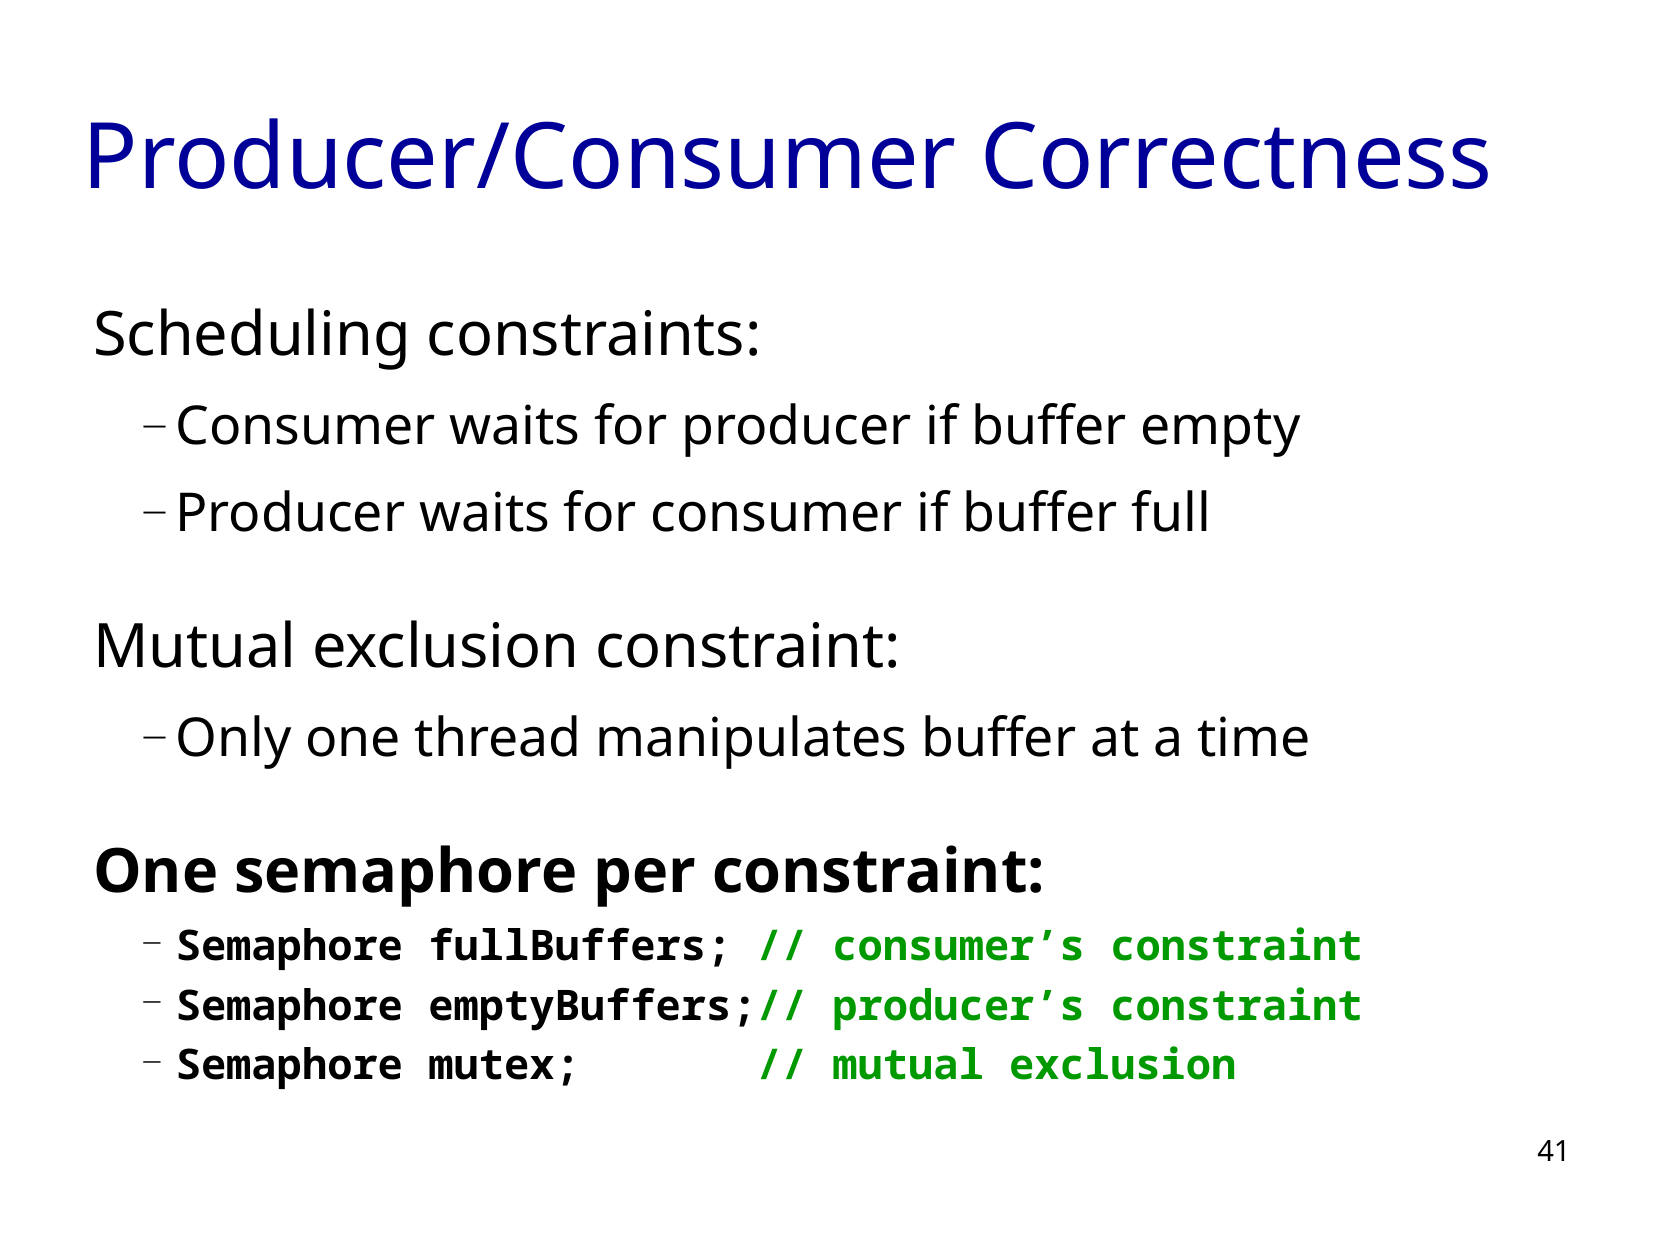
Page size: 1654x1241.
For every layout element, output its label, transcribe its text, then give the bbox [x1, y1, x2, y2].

list Scheduling constraints: Consumer waits for producer if buffer empty Producer waits for consumer if buffer full Mutual exclusion constraint: Only one thread manipulates buffer at a time One semaphore per constraint: Semaphore fullBuffers; // consumer’s constraint Semaphore emptyBuffers;// producer’s constraint Semaphore mutex; // mutual exclusion [60, 290, 1571, 1096]
title Producer/Consumer Correctness [82, 49, 1571, 257]
